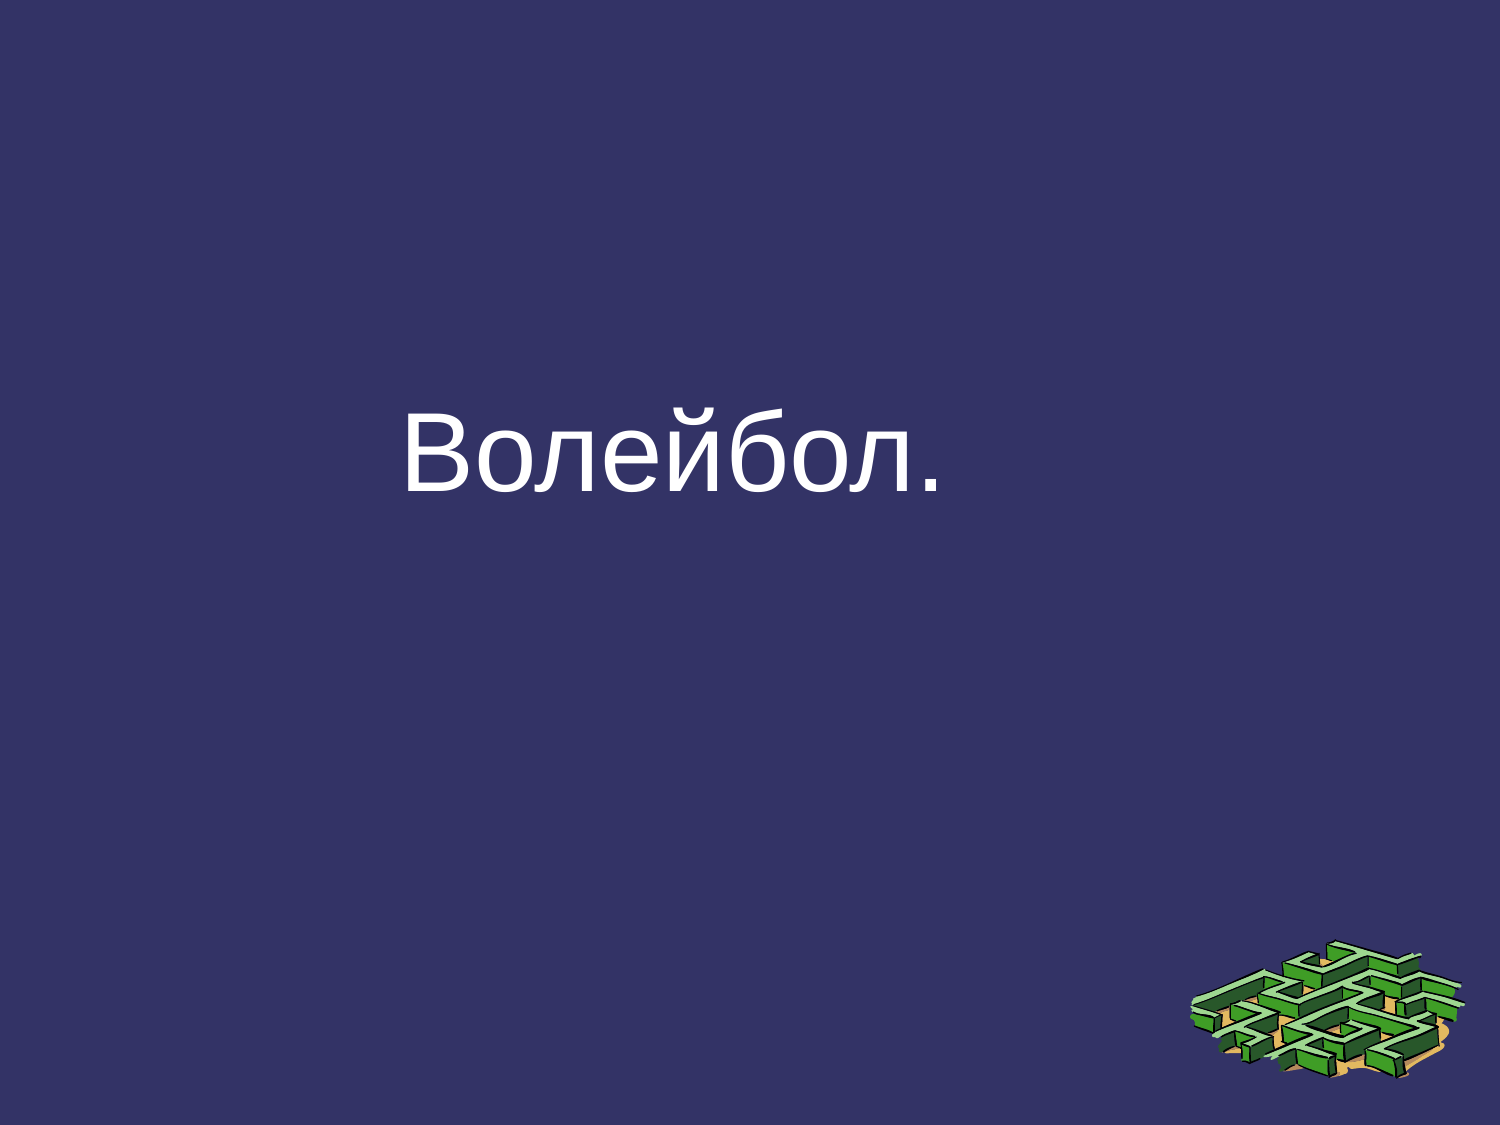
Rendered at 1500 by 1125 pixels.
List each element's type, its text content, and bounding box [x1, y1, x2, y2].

text_box Волейбол. [224, 382, 1123, 591]
text_box [5, 401, 1406, 697]
